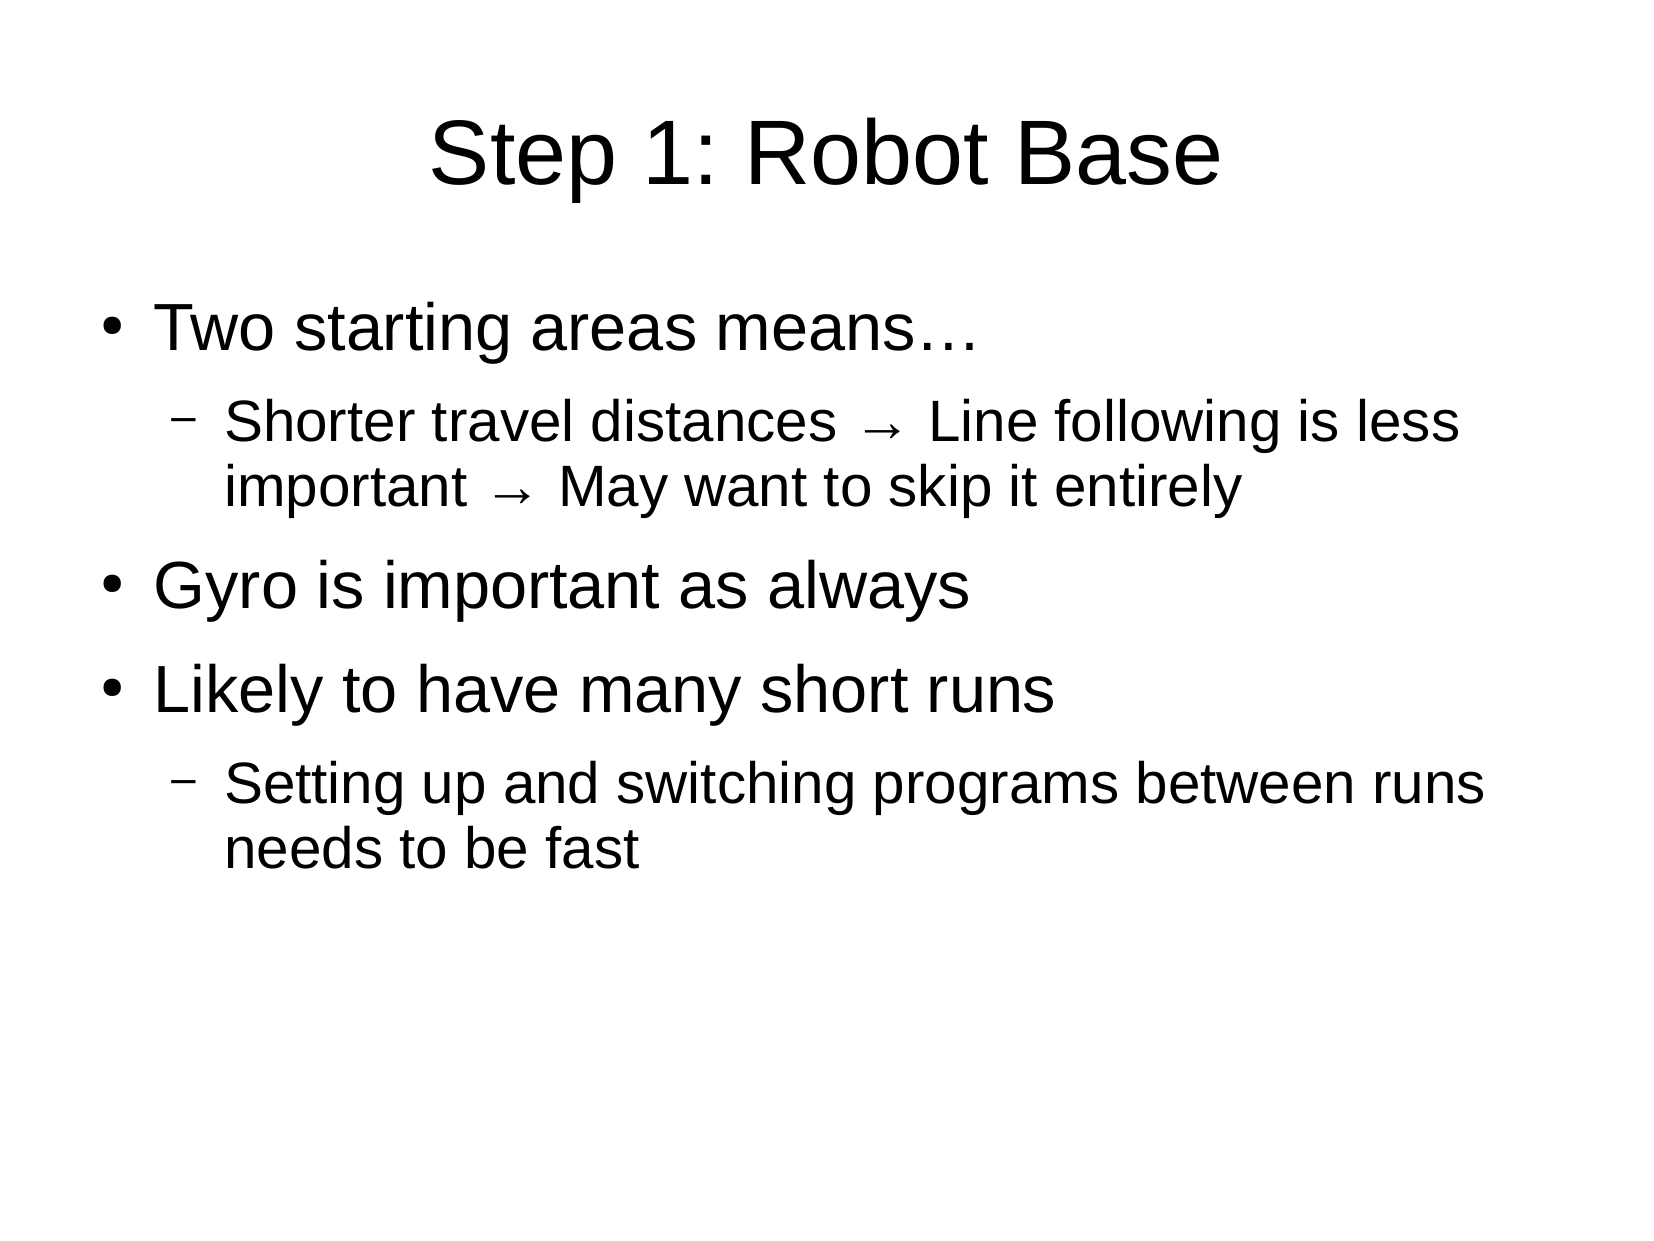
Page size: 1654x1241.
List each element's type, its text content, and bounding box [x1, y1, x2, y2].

title Step 1: Robot Base [82, 49, 1571, 257]
list Two starting areas means… Shorter travel distances → Line following is less important → May want to skip it entirely Gyro is important as always Likely to have many short runs Setting up and switching programs between runs needs to be fast [82, 290, 1571, 1010]
